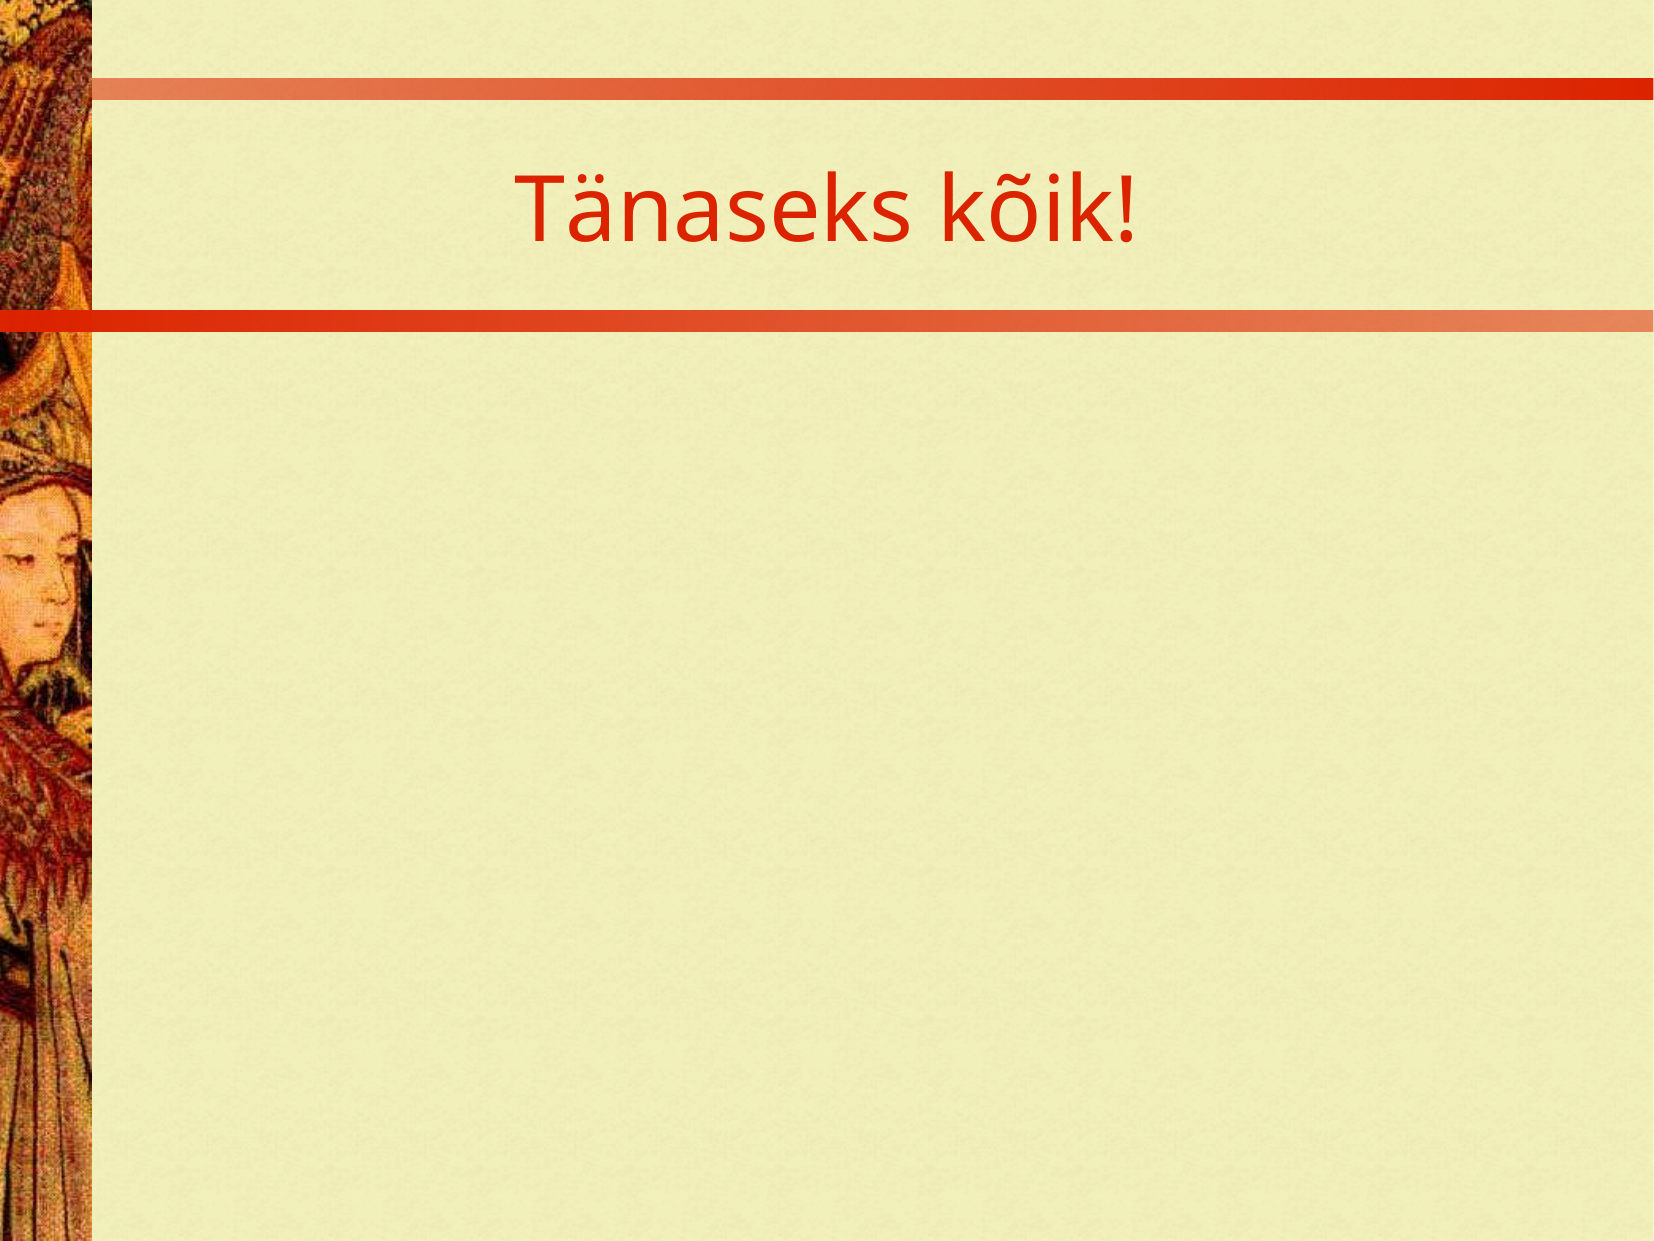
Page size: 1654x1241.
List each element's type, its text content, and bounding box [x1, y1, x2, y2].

title Tänaseks kõik! [121, 102, 1534, 311]
picture [0, 332, 1654, 1241]
picture [0, 0, 1654, 310]
